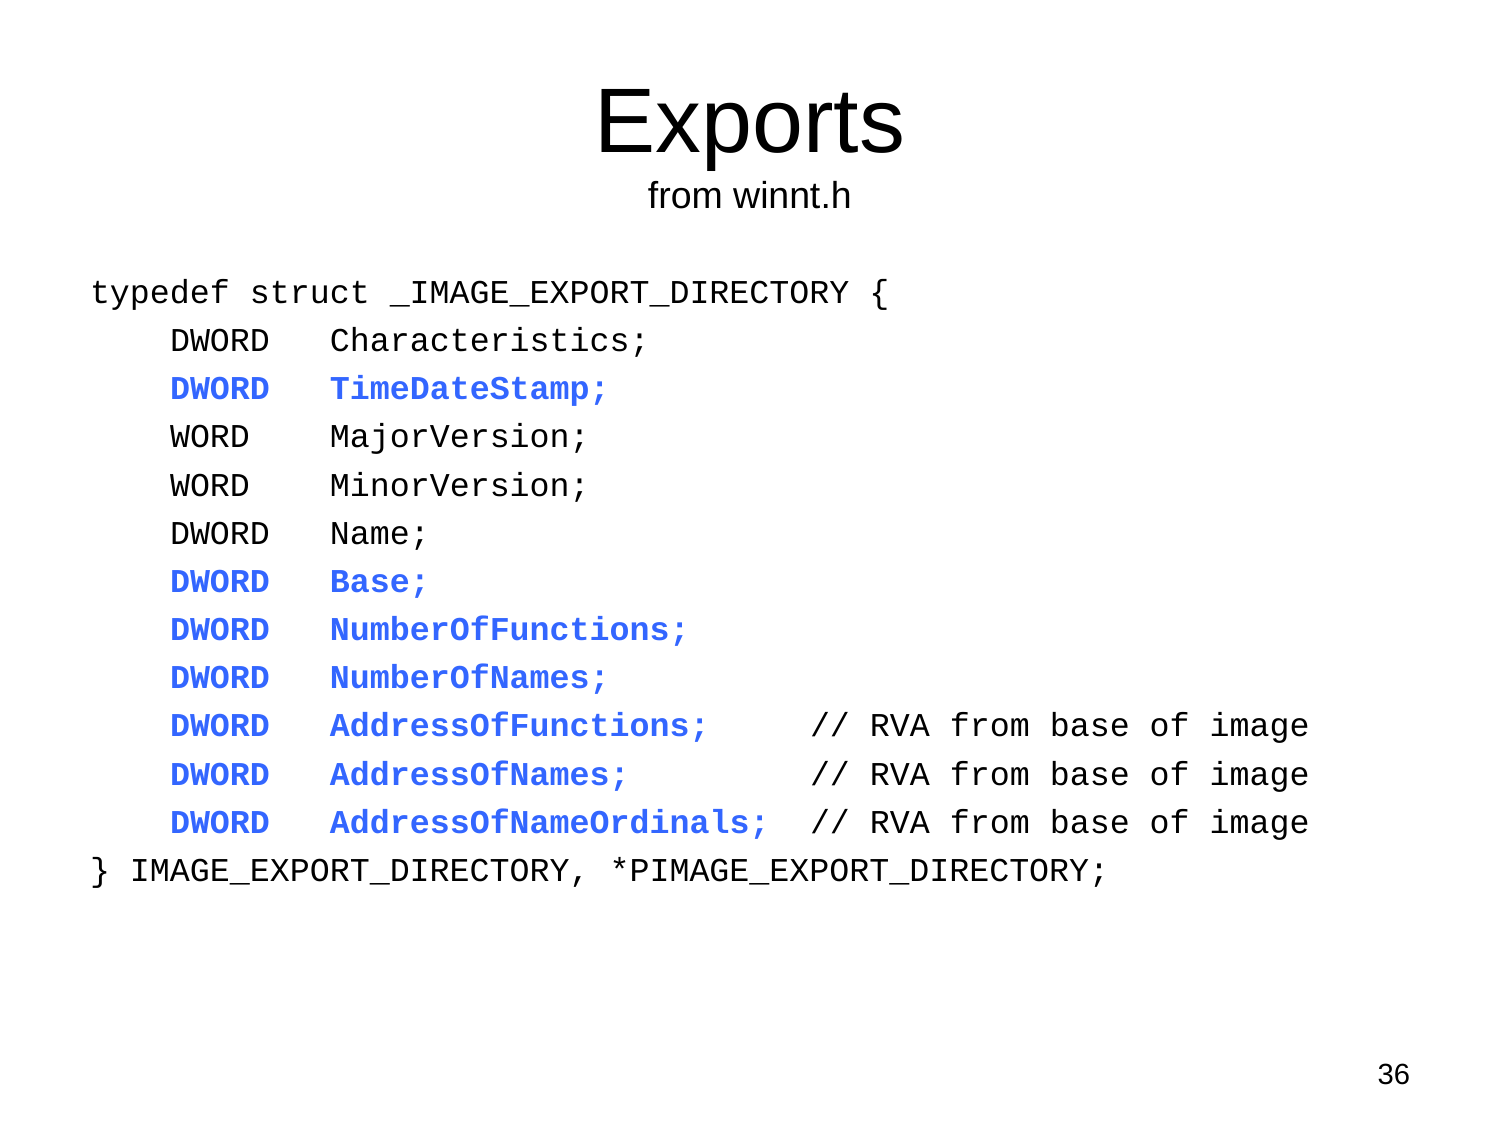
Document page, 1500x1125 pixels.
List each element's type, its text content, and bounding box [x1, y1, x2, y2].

title Exports from winnt.h [75, 45, 1426, 233]
text_box <number> [1074, 1042, 1426, 1103]
list typedef struct _IMAGE_EXPORT_DIRECTORY { DWORD Characteristics; DWORD TimeDateStamp; WORD MajorVersion; WORD MinorVersion; DWORD Name; DWORD Base; DWORD NumberOfFunctions; DWORD NumberOfNames; DWORD AddressOfFunctions; // RVA from base of image DWORD AddressOfNames; // RVA from base of image DWORD AddressOfNameOrdinals; // RVA from base of image } IMAGE_EXPORT_DIRECTORY, *PIMAGE_EXPORT_DIRECTORY; [75, 262, 1426, 1006]
